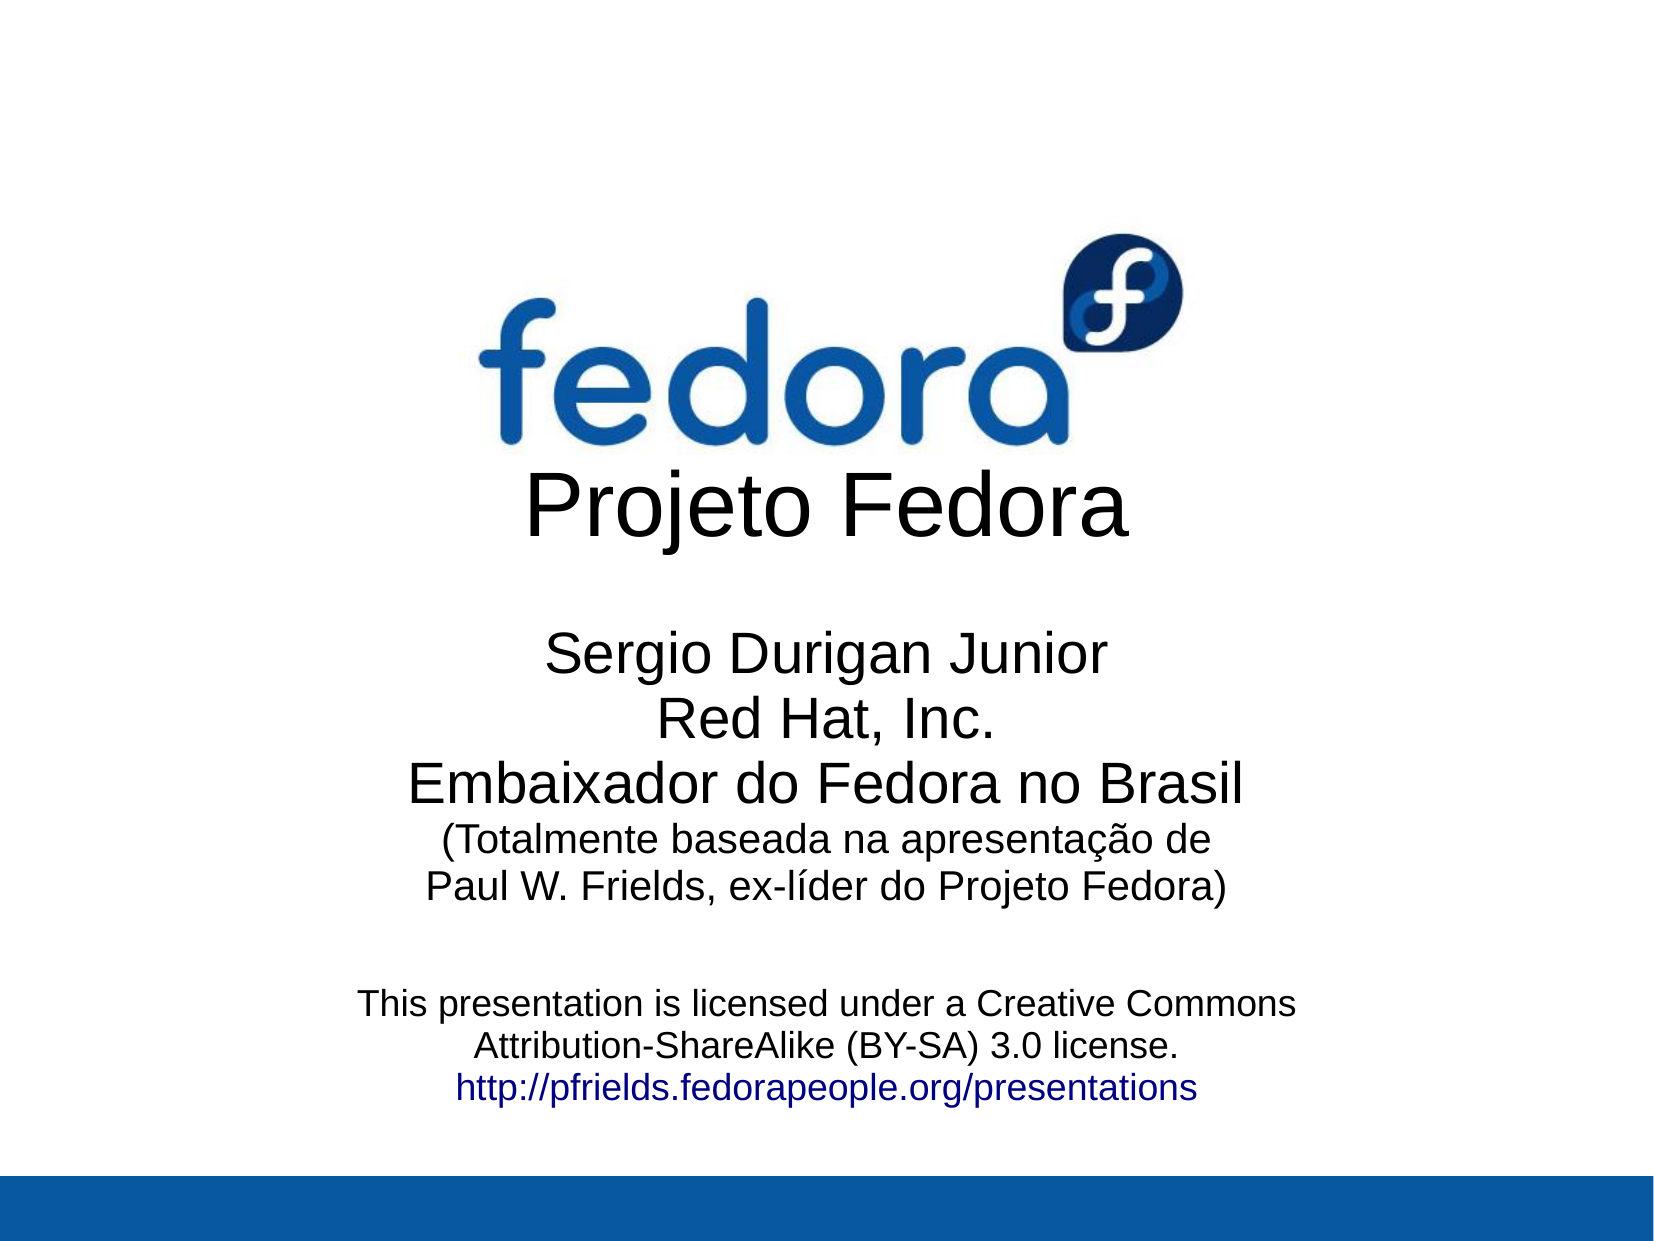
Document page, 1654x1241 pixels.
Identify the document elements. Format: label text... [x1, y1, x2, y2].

title Projeto Fedora Sergio Durigan Junior Red Hat, Inc. Embaixador do Fedora no Brasil (Totalmente baseada na apresentação de Paul W. Frields, ex-líder do Projeto Fedora) [82, 49, 1571, 1109]
text_box This presentation is licensed under a Creative Commons Attribution-ShareAlike (BY-SA) 3.0 license. http://pfrields.fedorapeople.org/presentations [226, 975, 1427, 1116]
picture [458, 215, 1196, 467]
picture [0, 1176, 1654, 1241]
